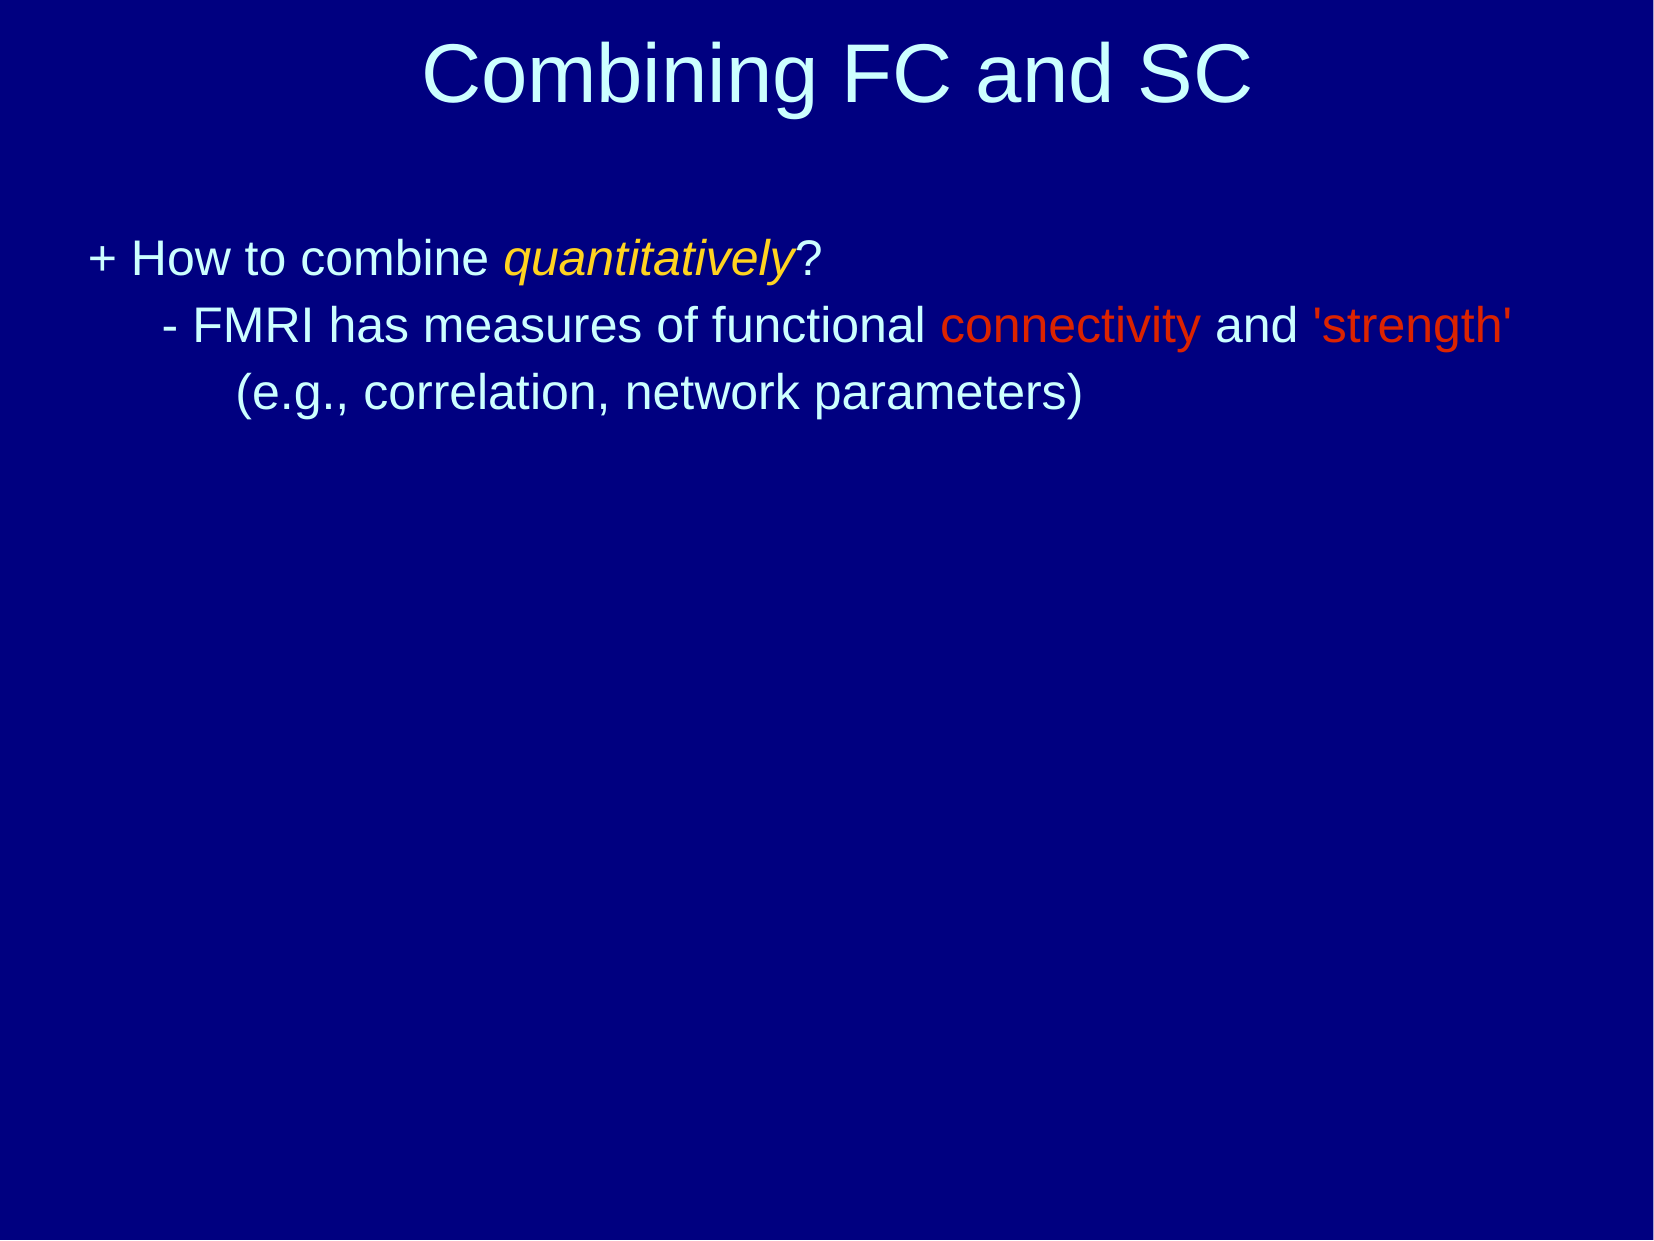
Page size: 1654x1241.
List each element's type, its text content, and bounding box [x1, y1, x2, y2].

text_box + How to combine quantitatively? - FMRI has measures of functional connectivity and 'strength' (e.g., correlation, network parameters) [73, 211, 1528, 417]
title Combining FC and SC [93, 6, 1582, 142]
